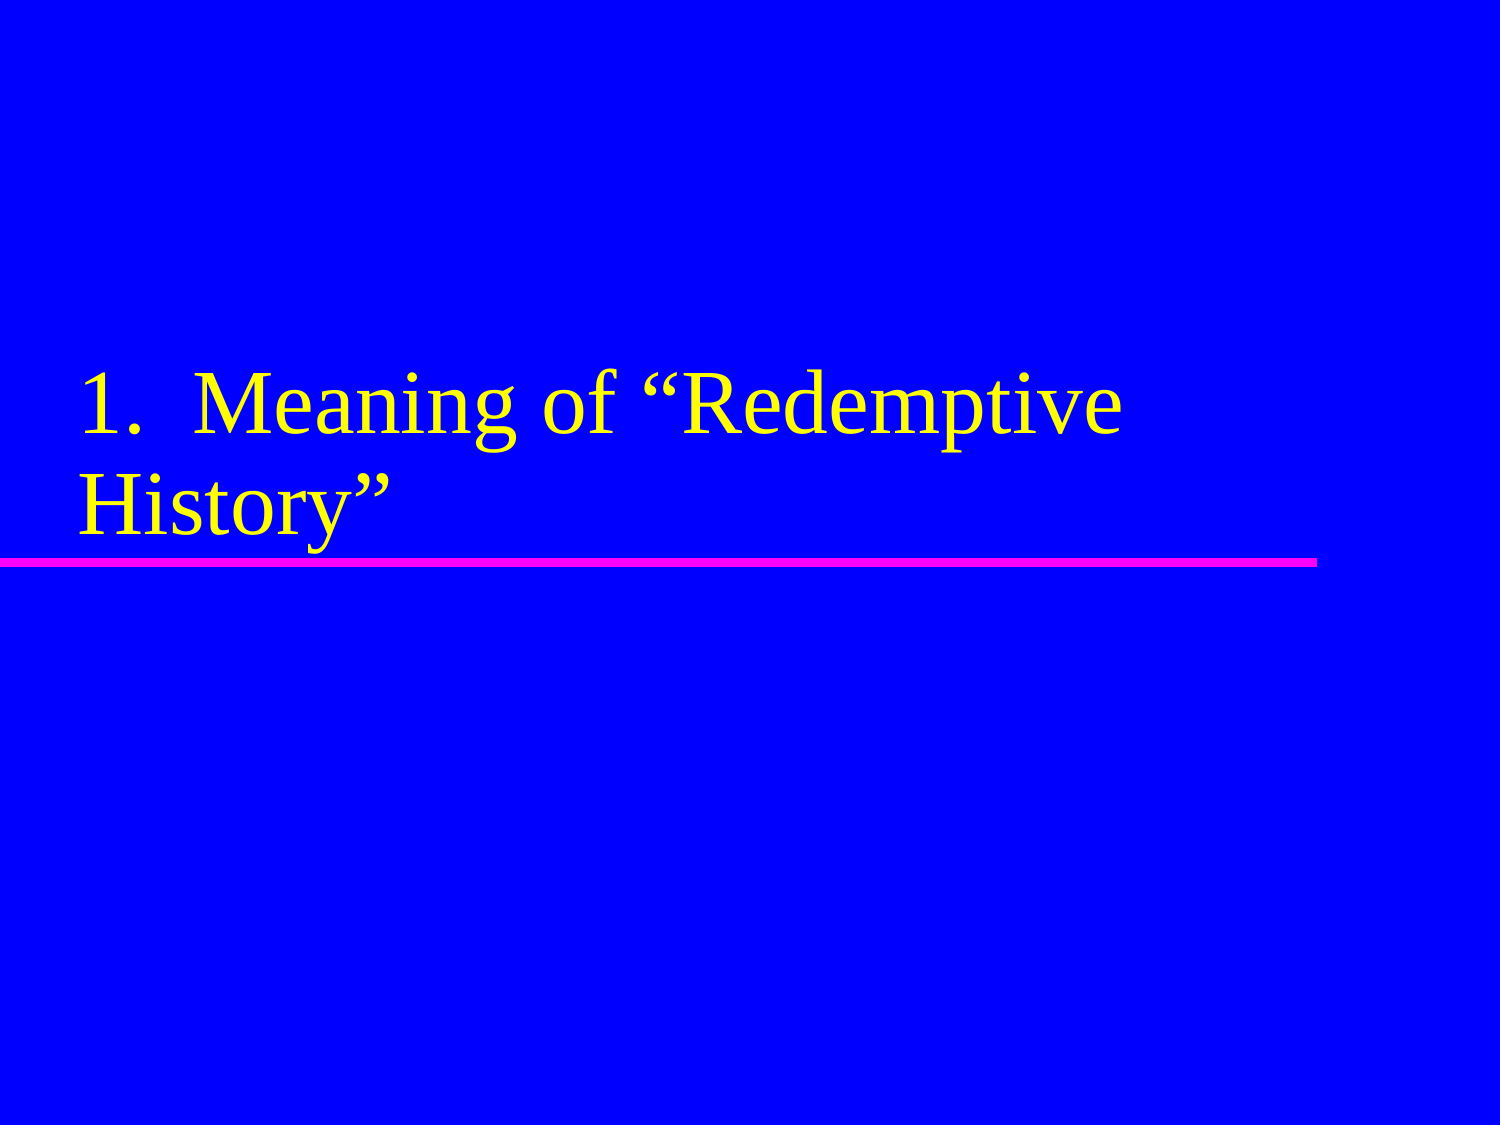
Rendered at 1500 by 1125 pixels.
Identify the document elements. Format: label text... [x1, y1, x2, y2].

title 1. Meaning of “Redemptive History” [62, 343, 1338, 563]
